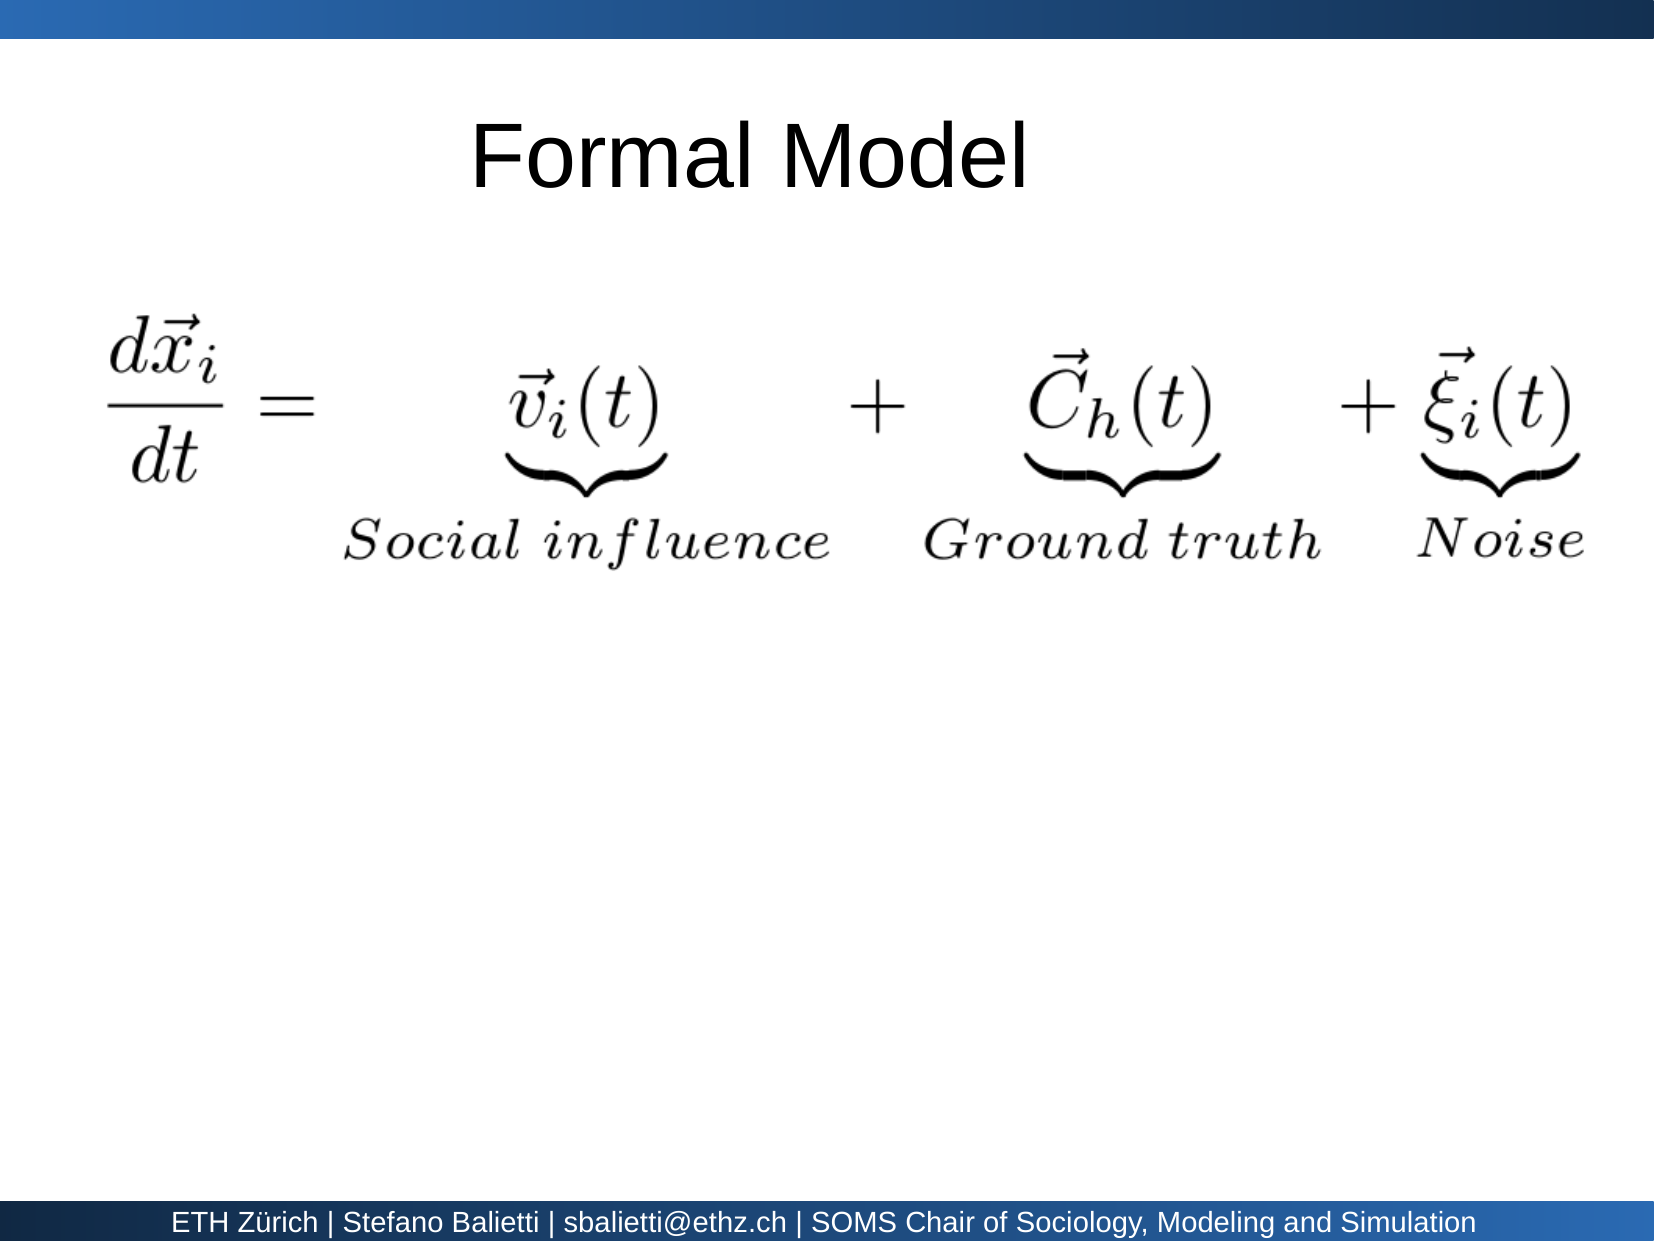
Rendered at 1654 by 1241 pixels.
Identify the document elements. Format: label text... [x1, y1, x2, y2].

picture [95, 289, 1609, 582]
title Formal Model [0, 105, 1501, 208]
